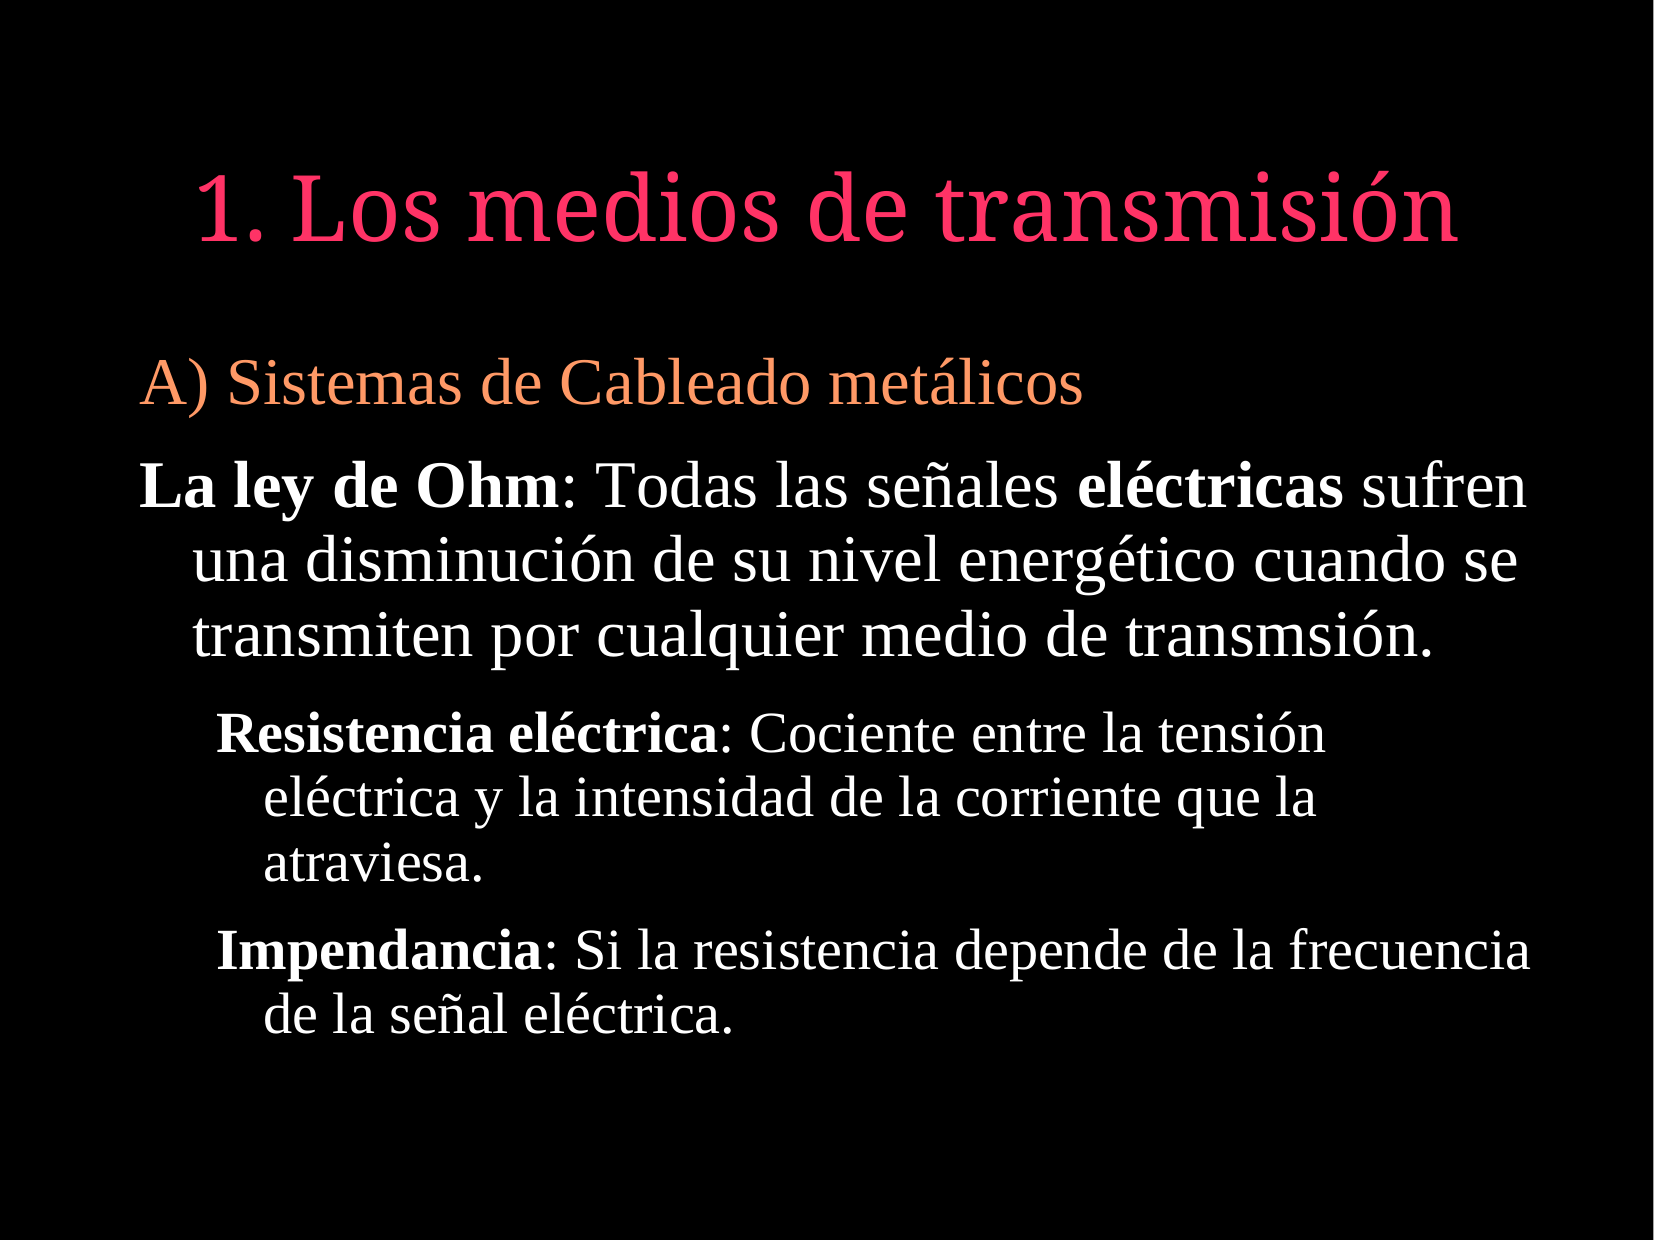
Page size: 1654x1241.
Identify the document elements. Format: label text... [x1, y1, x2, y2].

title 1. Los medios de transmisión [121, 102, 1534, 311]
list A) Sistemas de Cableado metálicos La ley de Ohm: Todas las señales eléctricas sufren una disminución de su nivel energético cuando se transmiten por cualquier medio de transmsión. Resistencia eléctrica: Cociente entre la tensión eléctrica y la intensidad de la corriente que la atraviesa. Impendancia: Si la resistencia depende de la frecuencia de la señal eléctrica. [121, 344, 1534, 1128]
